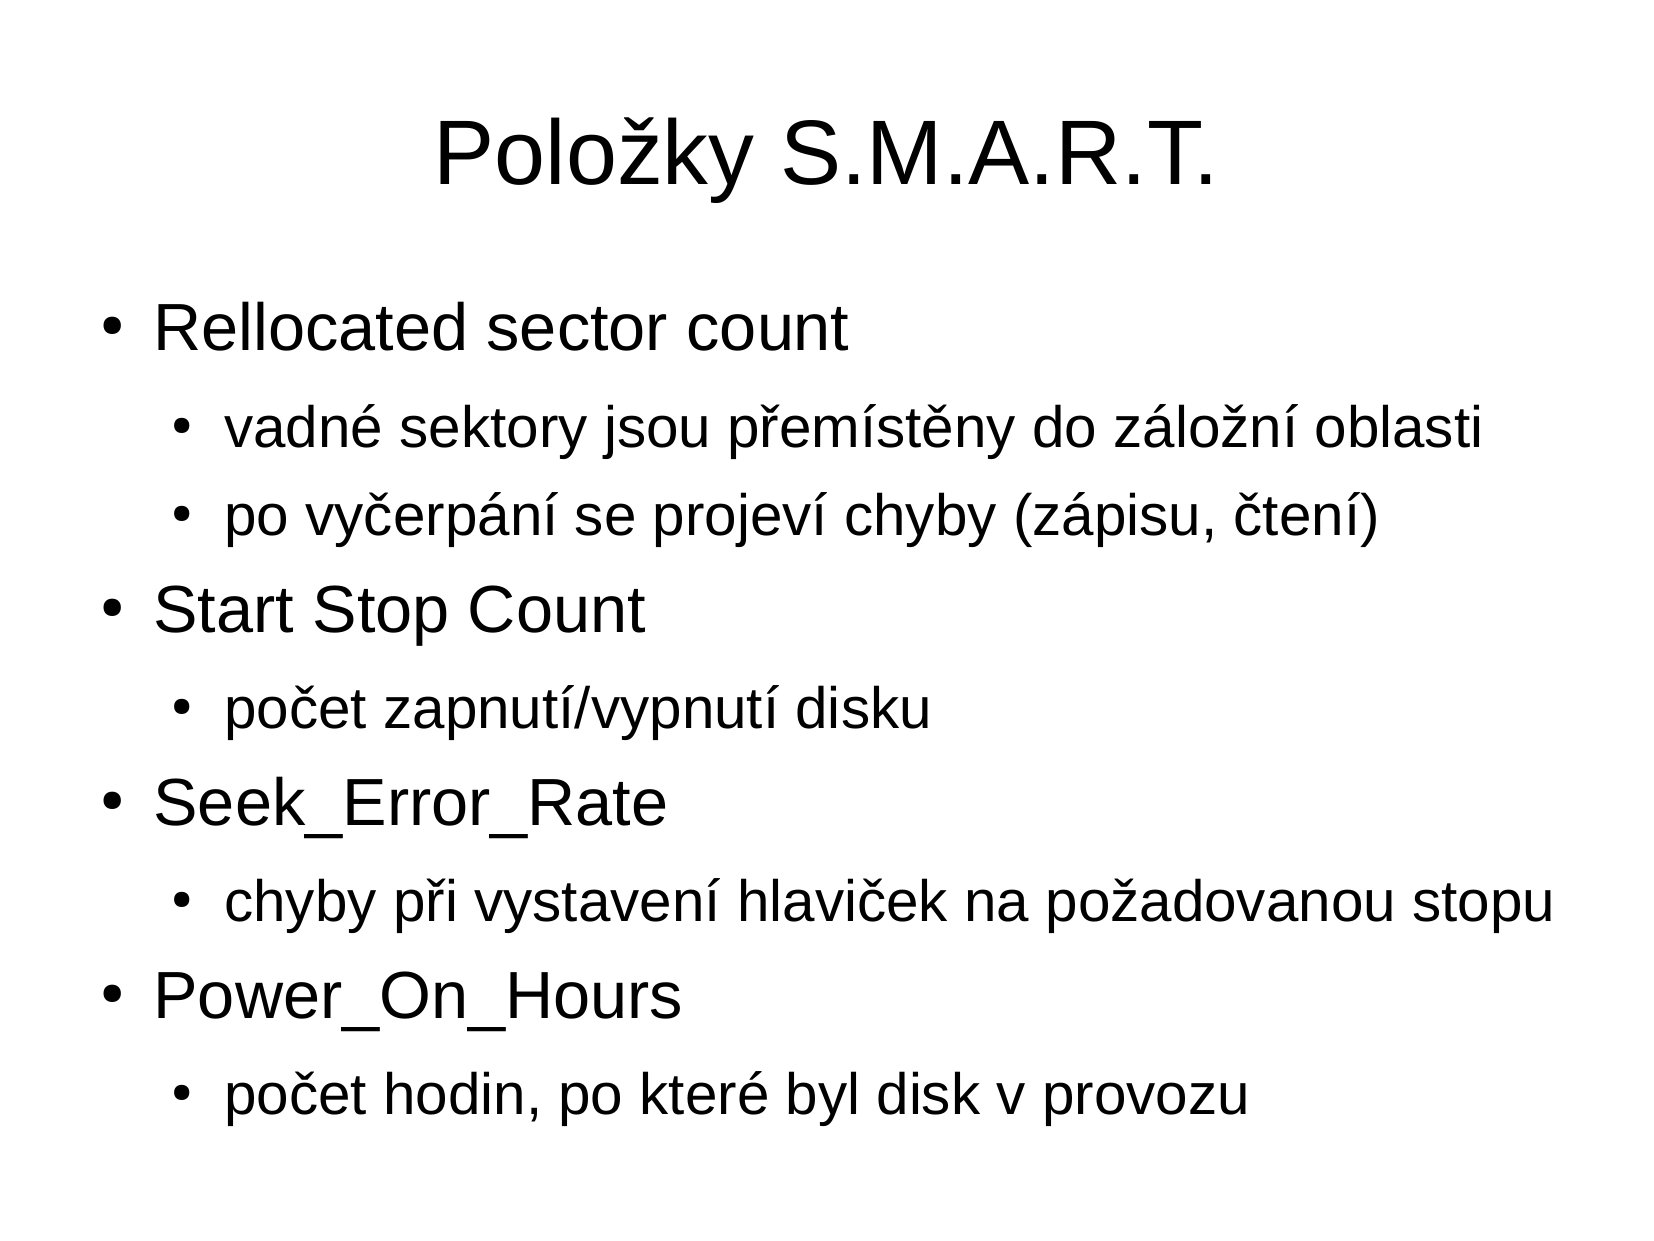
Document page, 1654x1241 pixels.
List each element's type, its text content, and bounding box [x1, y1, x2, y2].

list Rellocated sector count vadné sektory jsou přemístěny do záložní oblasti po vyčerpání se projeví chyby (zápisu, čtení) Start Stop Count počet zapnutí/vypnutí disku Seek_Error_Rate chyby při vystavení hlaviček na požadovanou stopu Power_On_Hours počet hodin, po které byl disk v provozu [82, 290, 1571, 1128]
title Položky S.M.A.R.T. [82, 49, 1571, 257]
